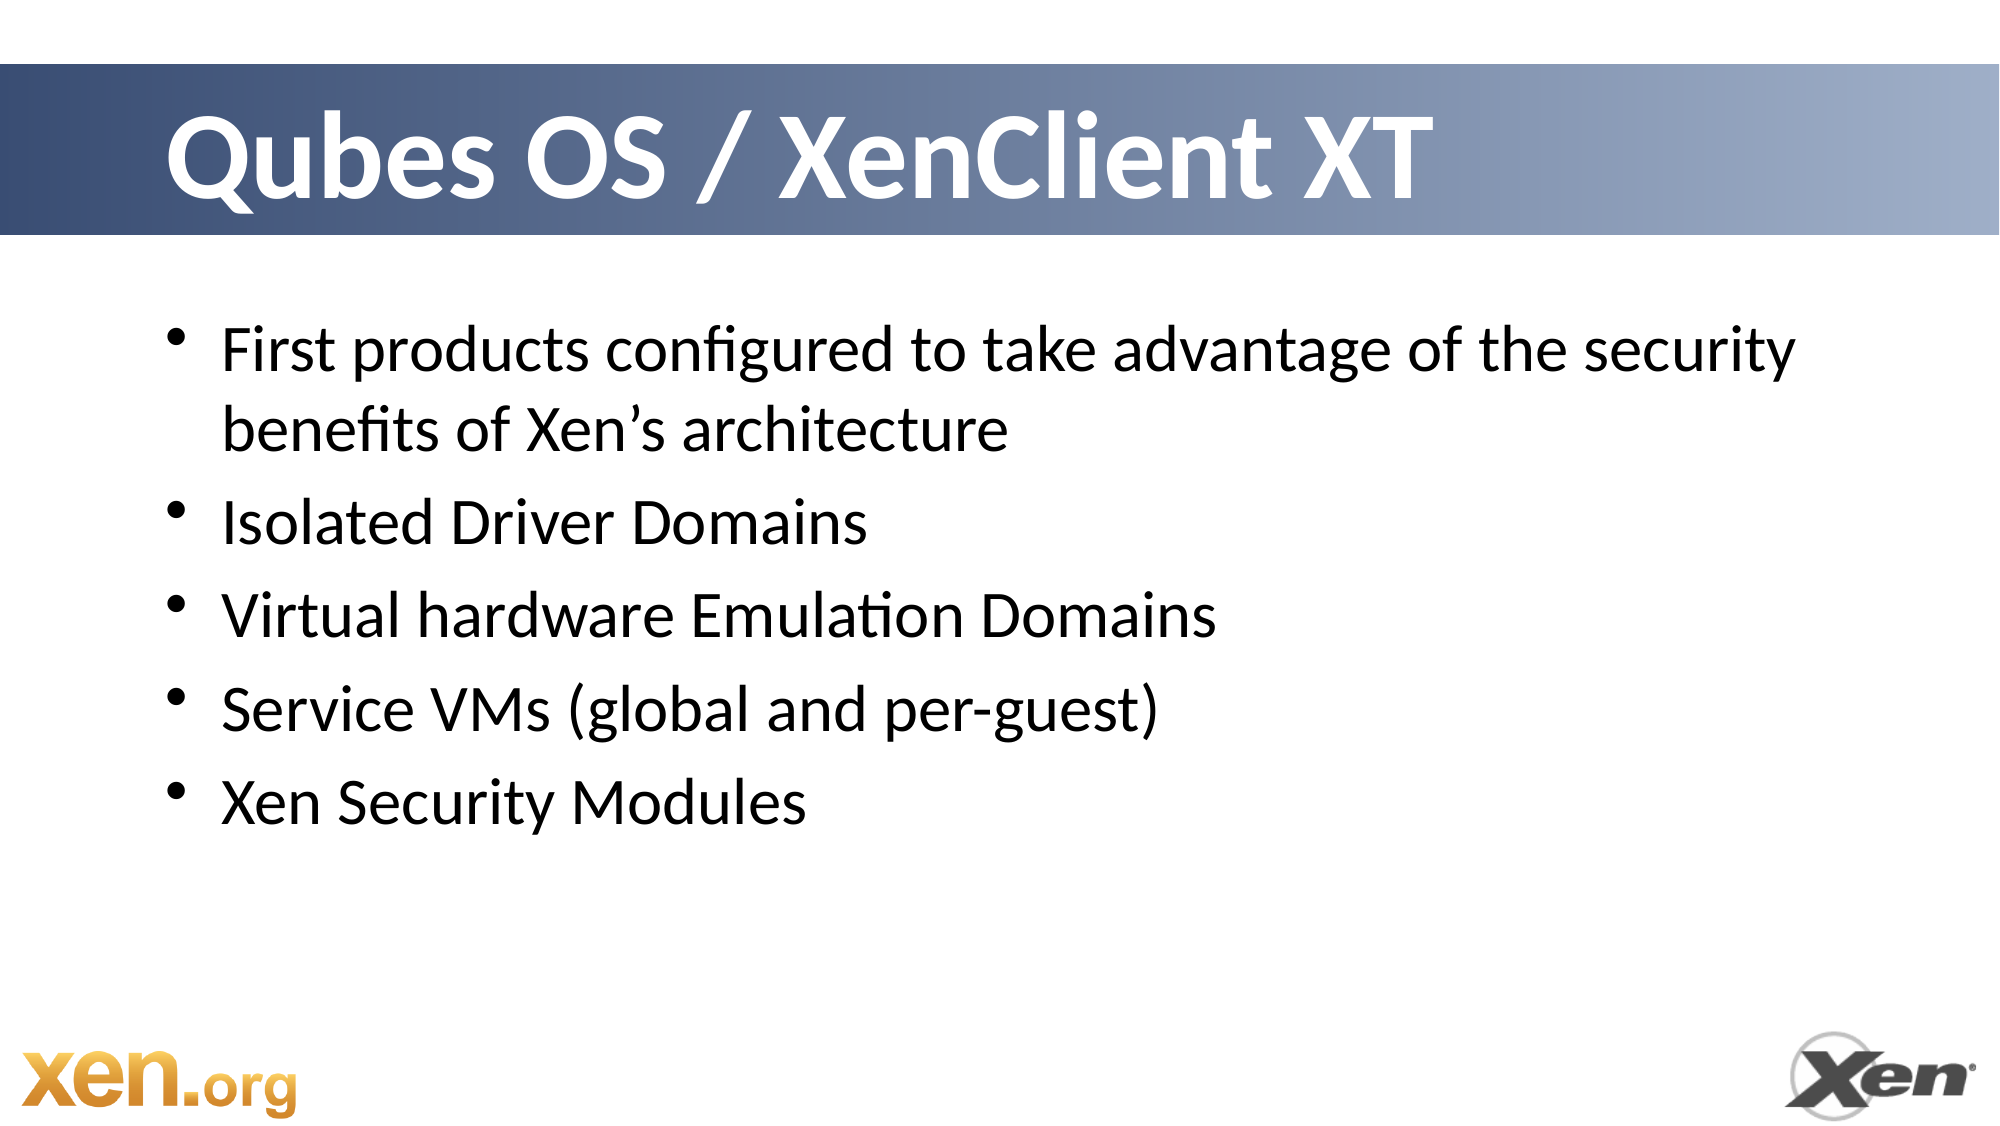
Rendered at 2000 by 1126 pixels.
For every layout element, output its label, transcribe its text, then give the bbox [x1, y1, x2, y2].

list First products configured to take advantage of the security benefits of Xen’s architecture Isolated Driver Domains Virtual hardware Emulation Domains Service VMs (global and per-guest) Xen Security Modules [149, 296, 1850, 973]
title Qubes OS / XenClient XT [150, 54, 1850, 243]
table_cell Dom0 OS: CentOS, Debian, Fedora, NetBSD, OpenSuse, RHEL 5.x, Solaris 11, … [1779, 1030, 1989, 1126]
picture [19, 1051, 303, 1123]
